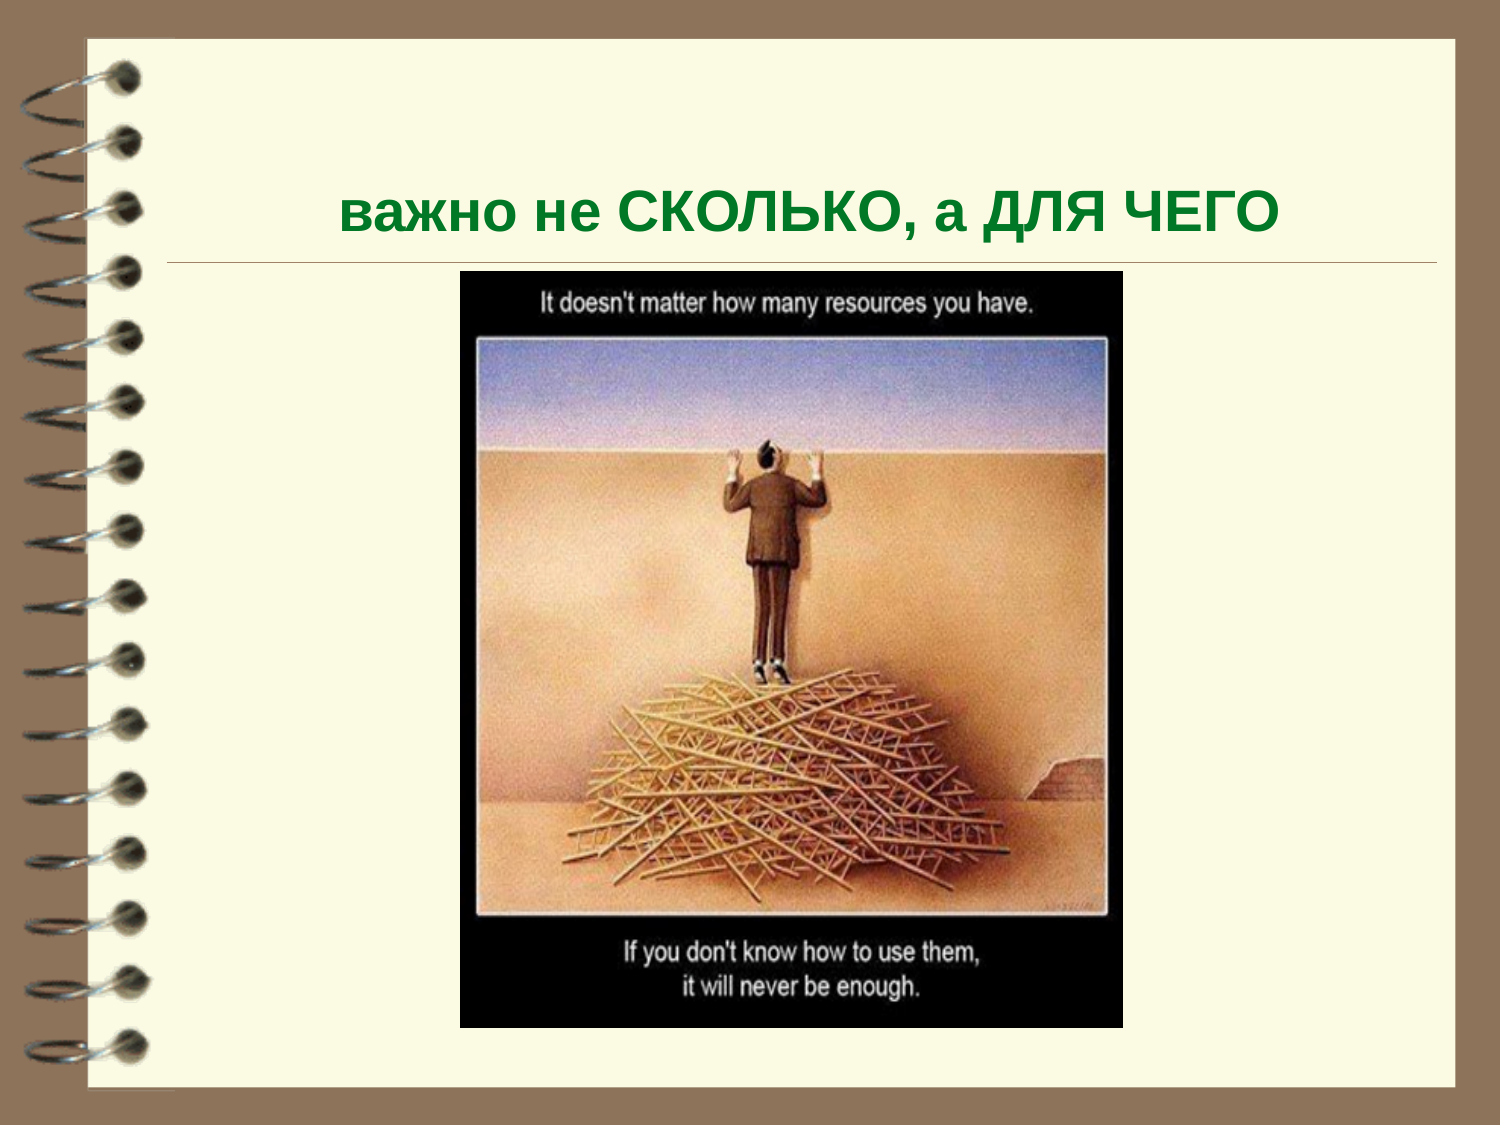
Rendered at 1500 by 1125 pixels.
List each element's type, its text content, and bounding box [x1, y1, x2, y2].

text_box важно не СКОЛЬКО, а ДЛЯ ЧЕГО [248, 177, 1300, 259]
picture [0, 0, 175, 1125]
picture [460, 271, 1123, 1028]
